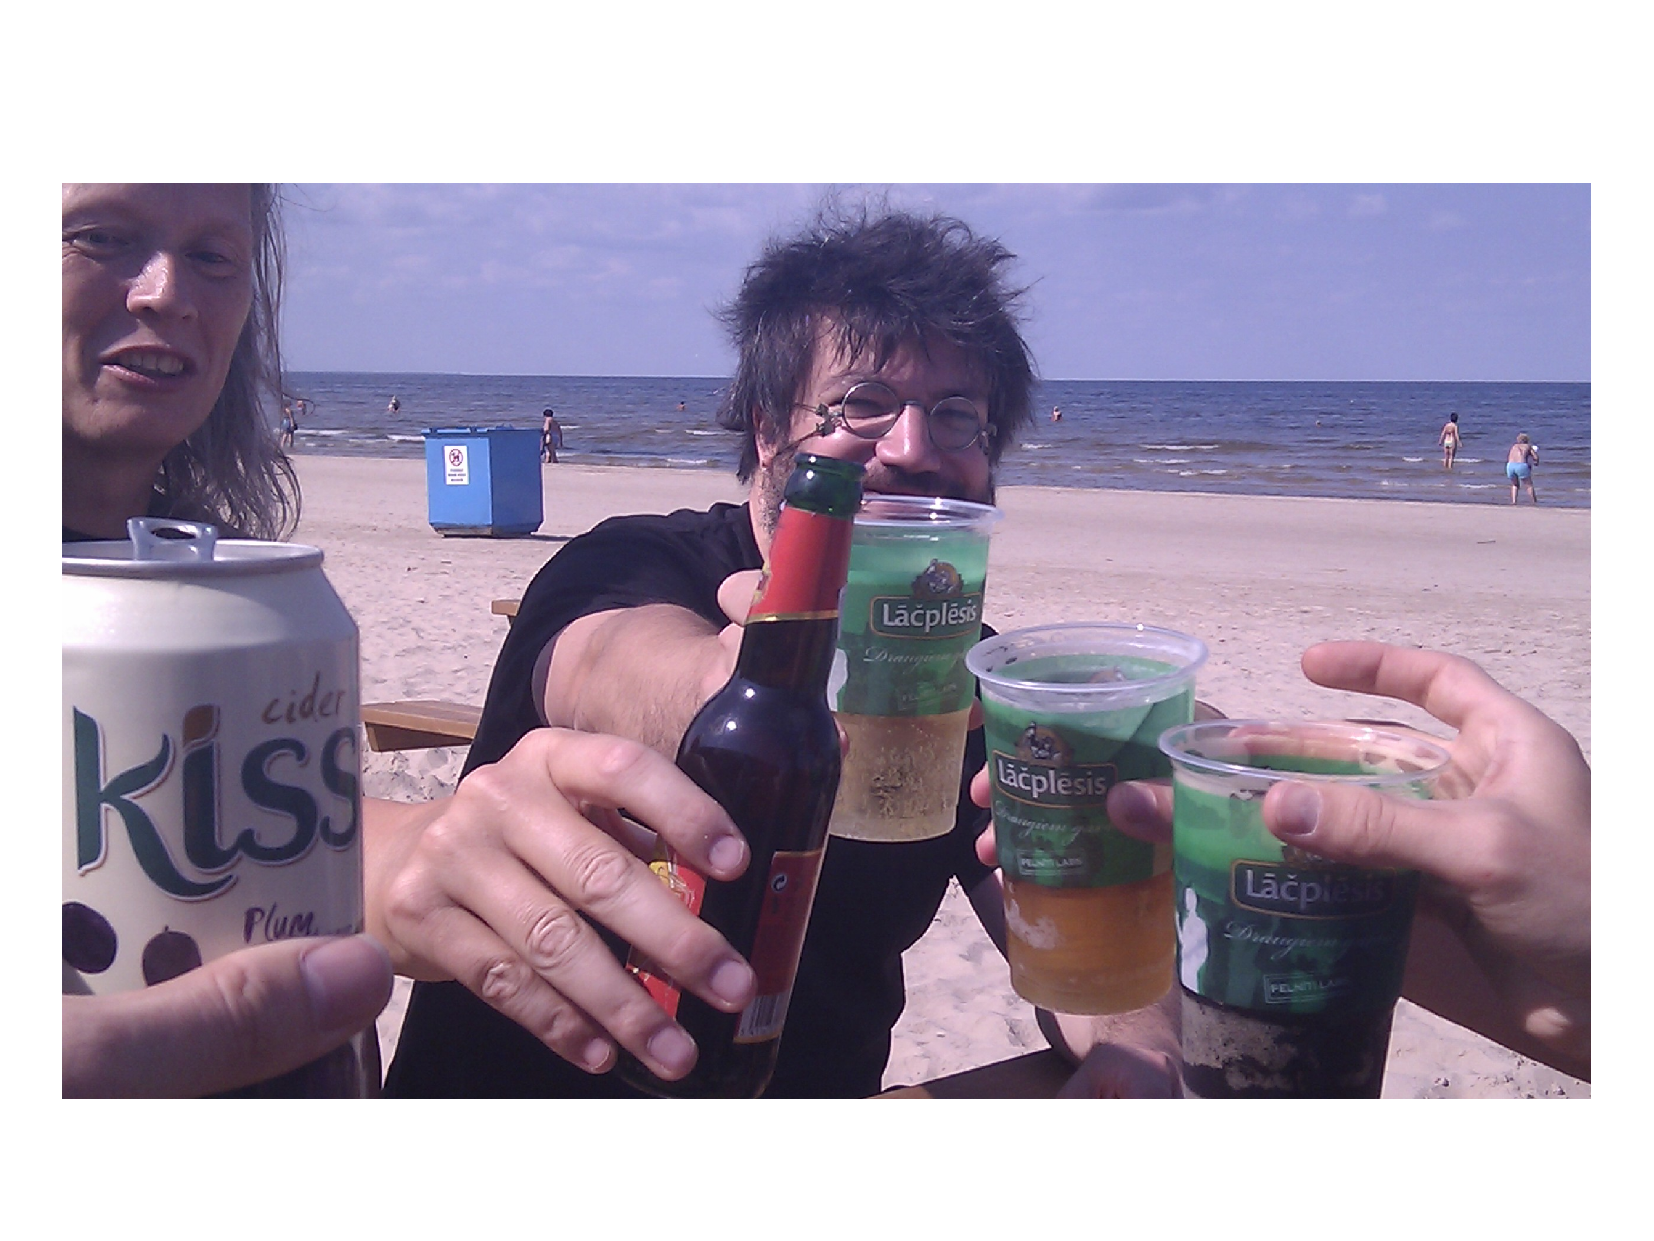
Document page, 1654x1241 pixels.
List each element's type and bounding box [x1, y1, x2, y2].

picture [62, 183, 1591, 1099]
